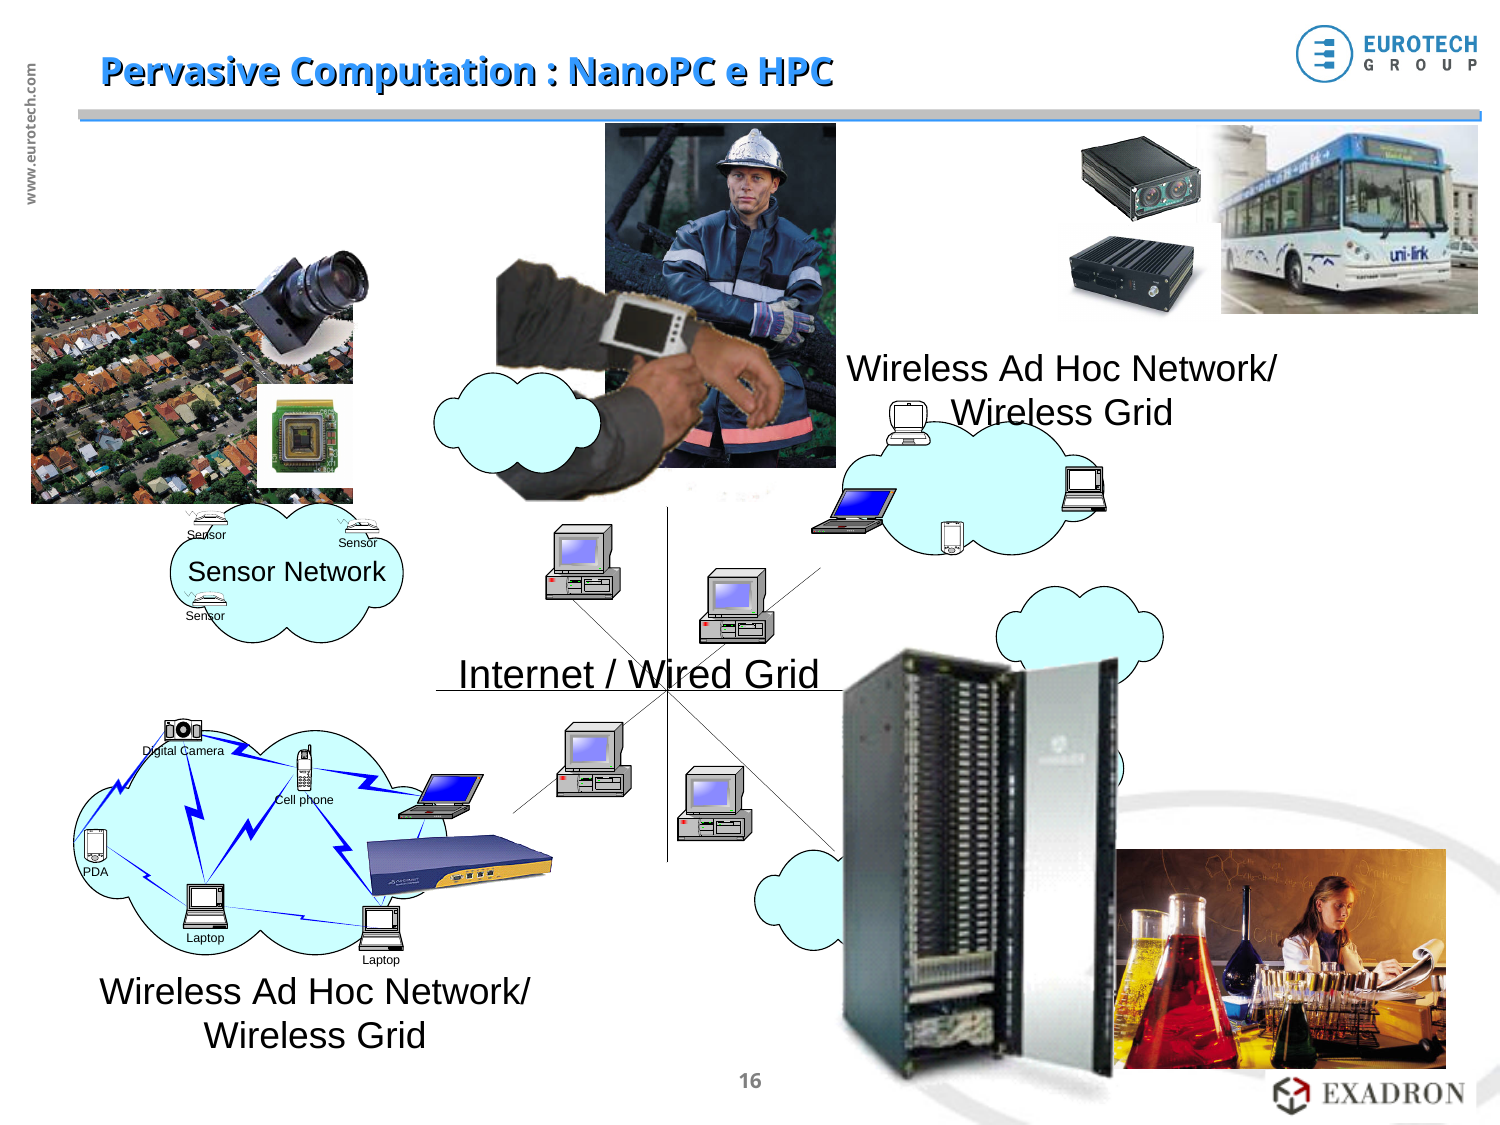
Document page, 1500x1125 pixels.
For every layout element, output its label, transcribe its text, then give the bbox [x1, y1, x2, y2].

chart [1058, 127, 1221, 322]
picture [1196, 125, 1478, 314]
picture [1295, 24, 1477, 83]
picture [496, 123, 836, 340]
chart [71, 236, 1280, 1125]
picture [31, 289, 223, 504]
picture [257, 384, 353, 488]
picture [1149, 774, 1500, 1125]
title Pervasive Computation : NanoPC e HPC [74, 39, 1190, 101]
